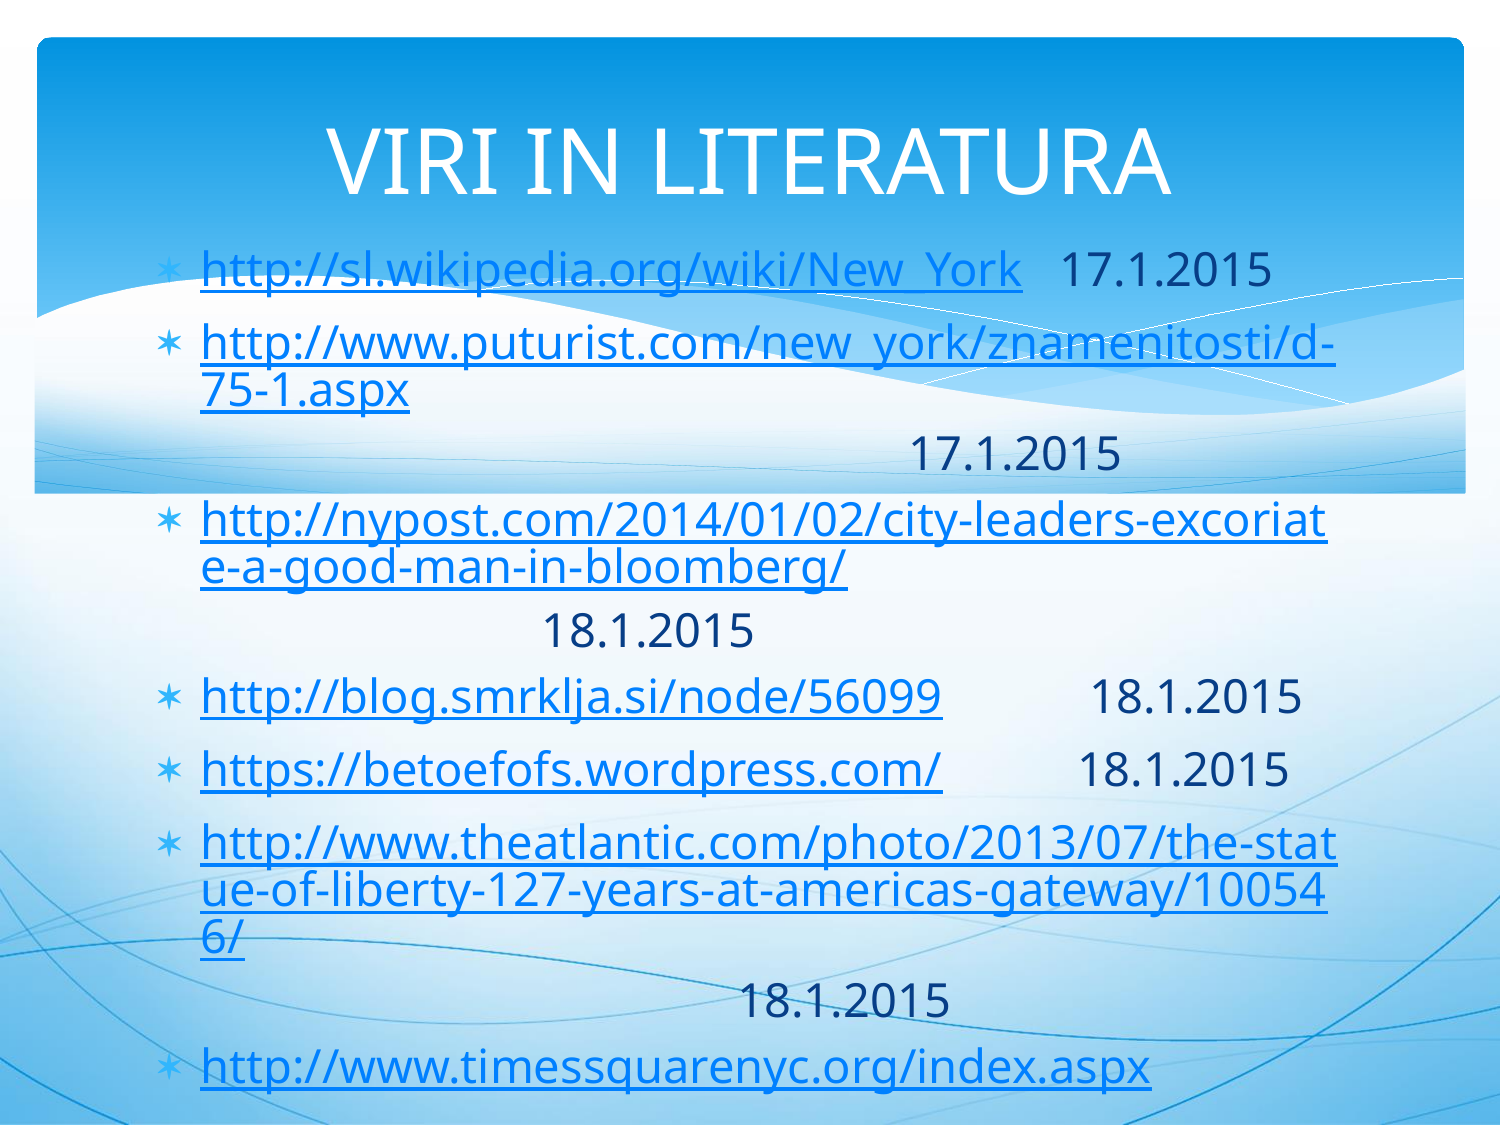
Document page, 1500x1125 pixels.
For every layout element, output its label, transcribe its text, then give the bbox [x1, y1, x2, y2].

list http://sl.wikipedia.org/wiki/New_York 17.1.2015 http://www.puturist.com/new_york/znamenitosti/d-75-1.aspx 17.1.2015 http://nypost.com/2014/01/02/city-leaders-excoriate-a-good-man-in-bloomberg/ 18.1.2015 http://blog.smrklja.si/node/56099 18.1.2015 https://betoefofs.wordpress.com/ 18.1.2015 http://www.theatlantic.com/photo/2013/07/the-statue-of-liberty-127-years-at-americas-gateway/100546/ 18.1.2015 http://www.timessquarenyc.org/index.aspx 18.1.2015 [142, 261, 1359, 1047]
picture [0, 0, 1500, 1125]
title VIRI IN LITERATURA [75, 55, 1425, 261]
